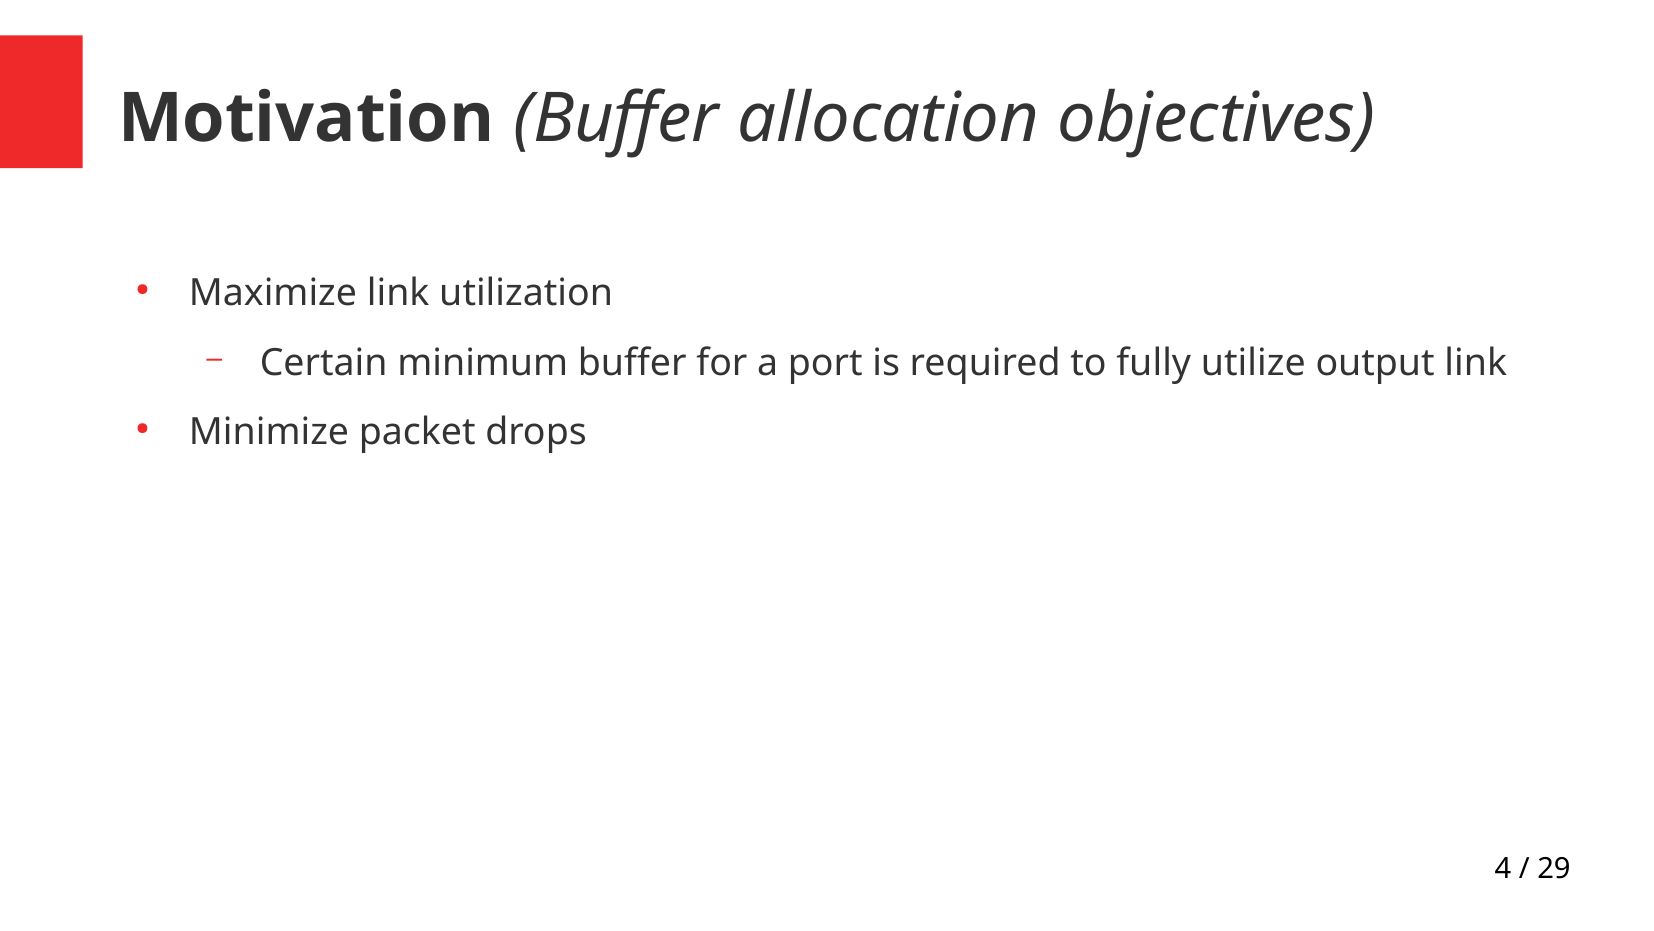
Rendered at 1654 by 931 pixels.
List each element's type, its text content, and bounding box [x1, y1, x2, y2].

title Motivation (Buffer allocation objectives) [118, 36, 1571, 193]
list Maximize link utilization Certain minimum buffer for a port is required to fully utilize output link Minimize packet drops [118, 265, 1536, 806]
